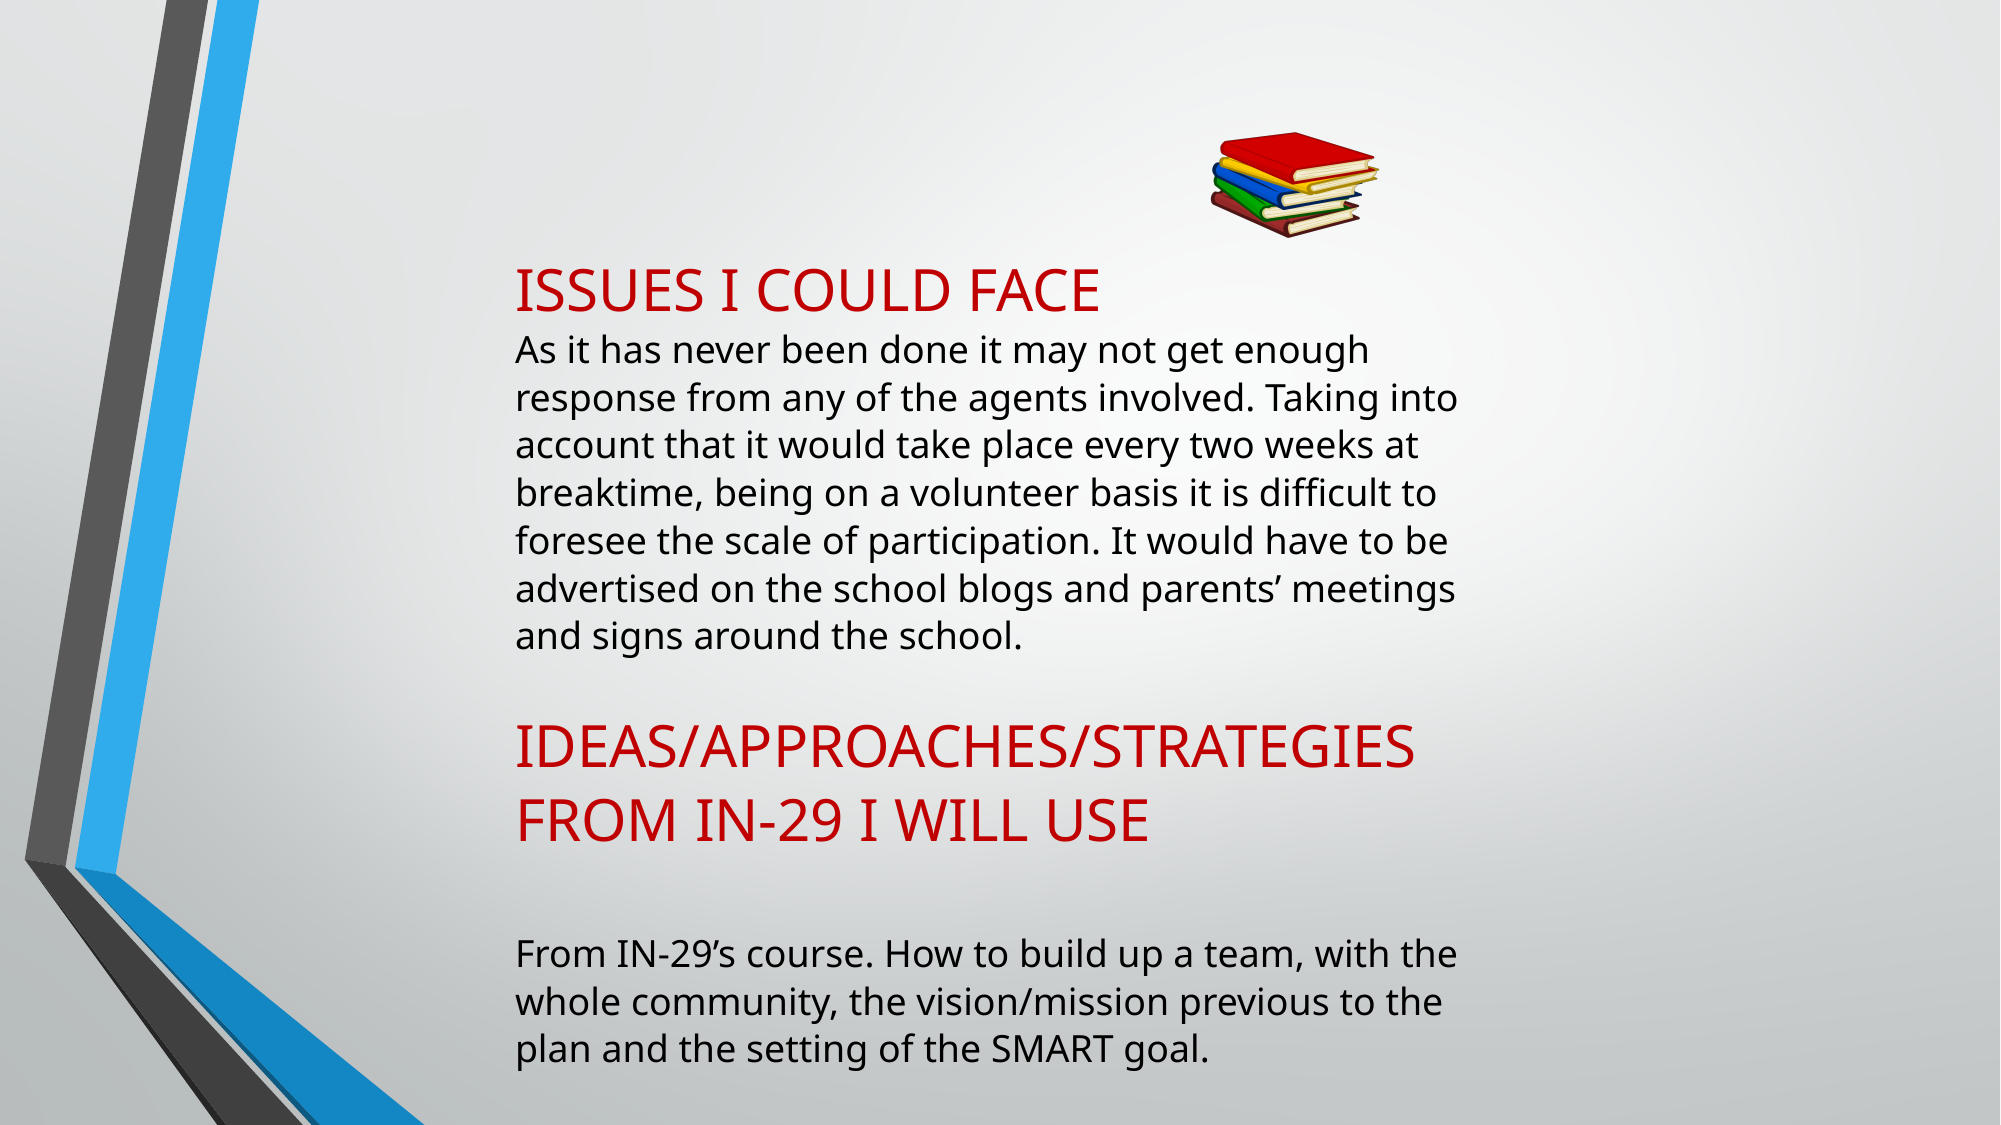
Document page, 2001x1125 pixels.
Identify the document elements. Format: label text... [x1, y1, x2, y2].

picture [1206, 128, 1384, 242]
text_box ISSUES I COULD FACE As it has never been done it may not get enough response from any of the agents involved. Taking into account that it would take place every two weeks at breaktime, being on a volunteer basis it is difficult to foresee the scale of participation. It would have to be advertised on the school blogs and parents’ meetings and signs around the school. IDEAS/APPROACHES/STRATEGIES FROM IN-29 I WILL USE From IN-29’s course. How to build up a team, with the whole community, the vision/mission previous to the plan and the setting of the SMART goal. [500, 242, 1500, 1078]
